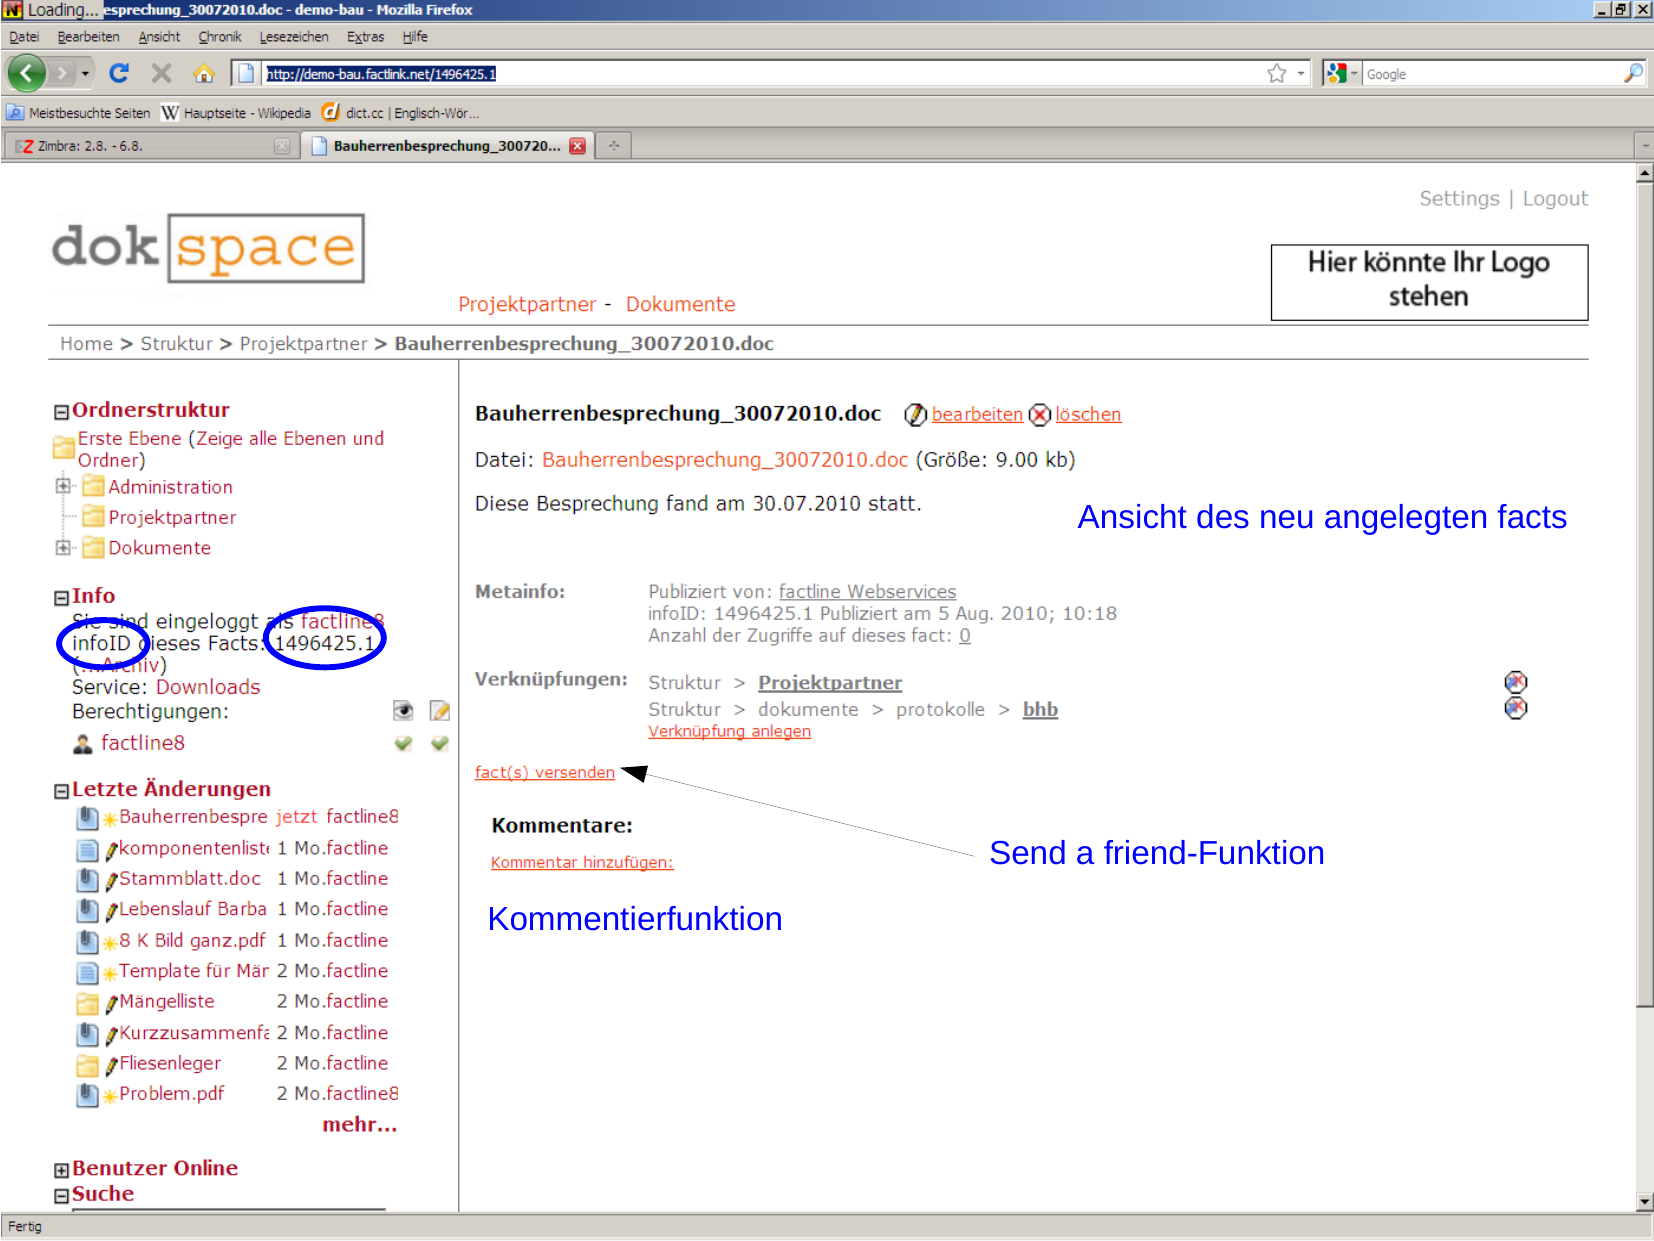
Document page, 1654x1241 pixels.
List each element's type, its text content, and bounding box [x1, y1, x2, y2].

text_box [59, 620, 148, 668]
picture [1, 0, 1654, 1241]
text_box Kommentierfunktion [472, 892, 799, 945]
text_box Send a friend-Funktion [974, 826, 1418, 879]
text_box Ansicht des neu angelegten facts [1062, 491, 1625, 544]
text_box [265, 608, 384, 668]
